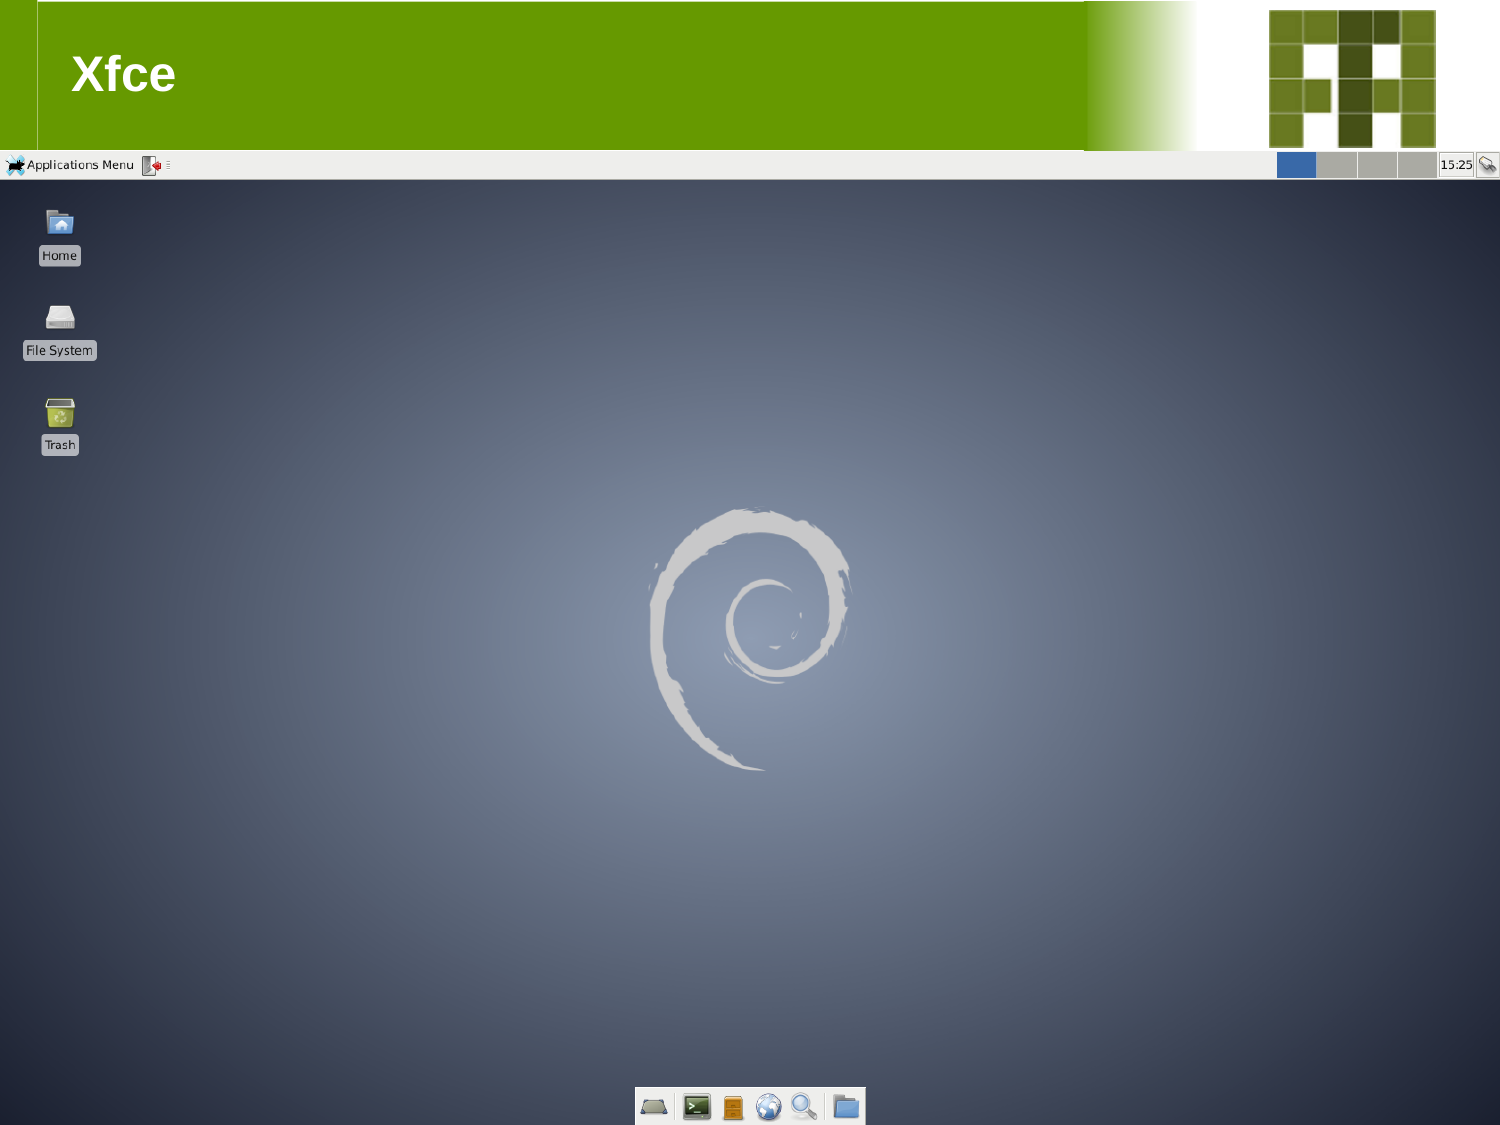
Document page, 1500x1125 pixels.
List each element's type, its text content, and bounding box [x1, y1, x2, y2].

title Xfce [56, 1, 1107, 151]
picture [1269, 10, 1436, 148]
picture [0, 151, 1500, 1125]
